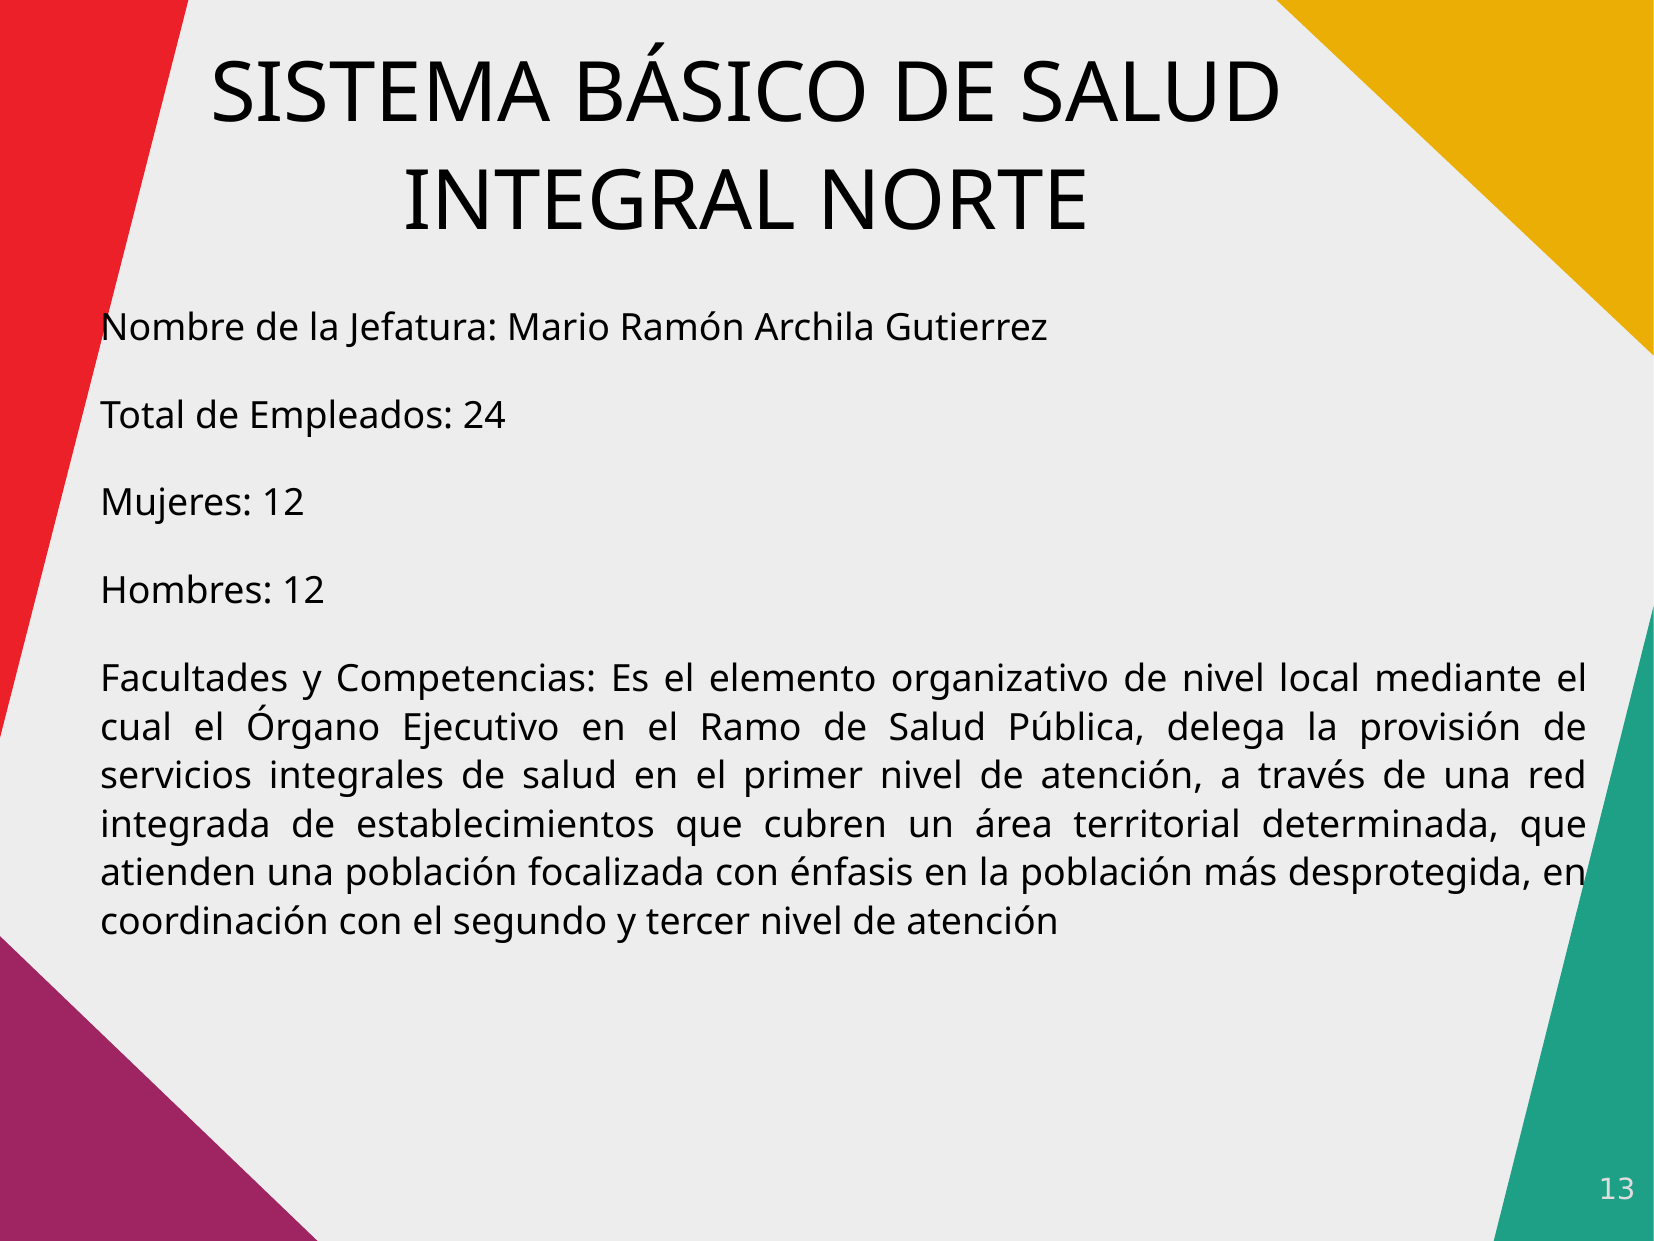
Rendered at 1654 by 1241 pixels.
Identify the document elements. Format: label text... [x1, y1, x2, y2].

text_box Nombre de la Jefatura: Mario Ramón Archila Gutierrez Total de Empleados: 24 Mujeres: 12 Hombres: 12 Facultades y Competencias: Es el elemento organizativo de nivel local mediante el cual el Órgano Ejecutivo en el Ramo de Salud Pública, delega la provisión de servicios integrales de salud en el primer nivel de atención, a través de una red integrada de establecimientos que cubren un área territorial determinada, que atienden una población focalizada con énfasis en la población más desprotegida, en coordinación con el segundo y tercer nivel de atención [100, 299, 1589, 1019]
title SISTEMA BÁSICO DE SALUD INTEGRAL NORTE [82, 30, 1412, 246]
